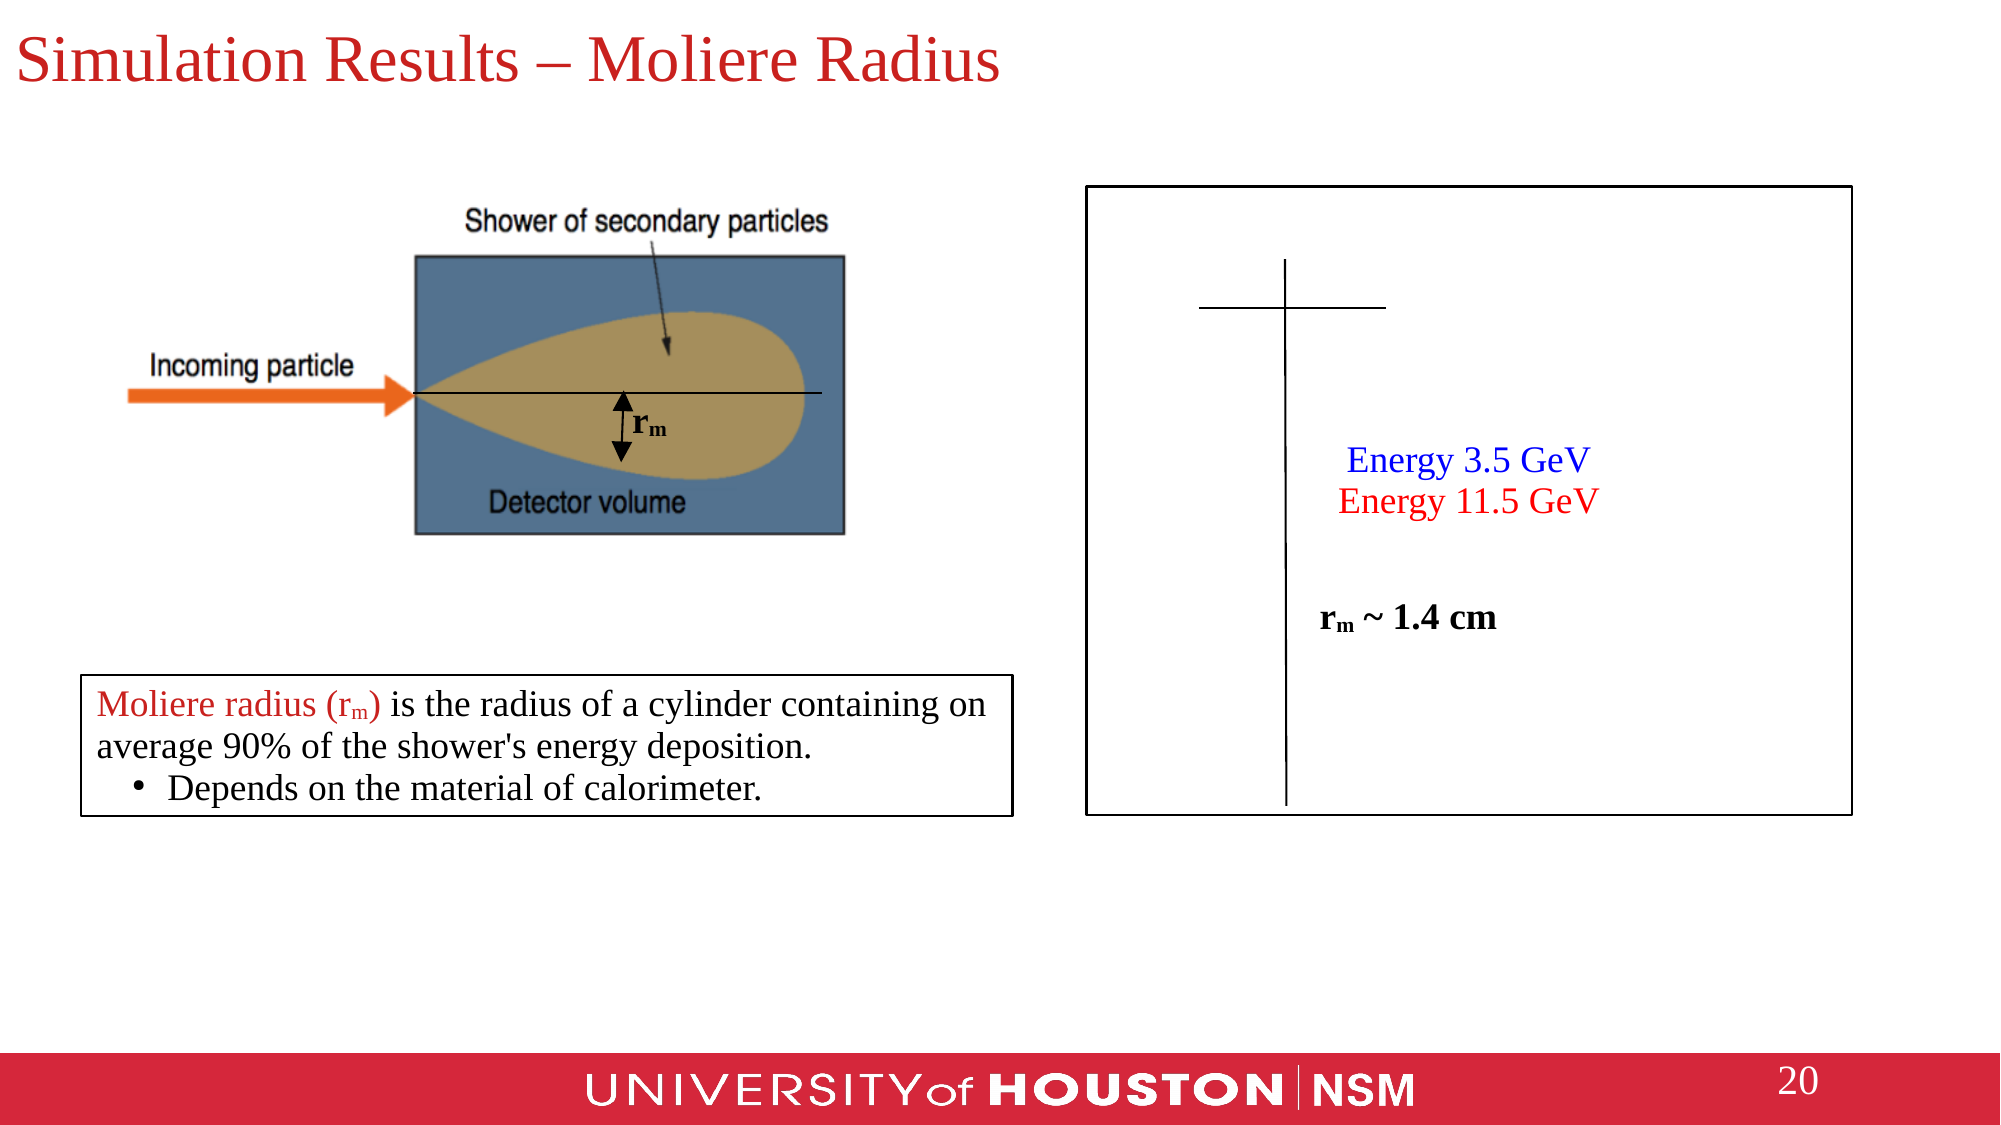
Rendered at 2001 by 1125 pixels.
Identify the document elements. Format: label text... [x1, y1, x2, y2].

text_box rm ~ 1.4 cm [1304, 588, 1538, 651]
text_box 20 [1762, 1050, 1838, 1112]
picture [112, 187, 863, 556]
picture [1087, 187, 1851, 815]
picture [587, 1065, 1413, 1110]
title Simulation Results – Moliere Radius [0, 0, 1815, 110]
text_box Moliere radius (rm) is the radius of a cylinder containing on average 90% of the shower's energy deposition. Depends on the material of calorimeter. [80, 675, 1013, 817]
text_box rm [617, 392, 688, 464]
